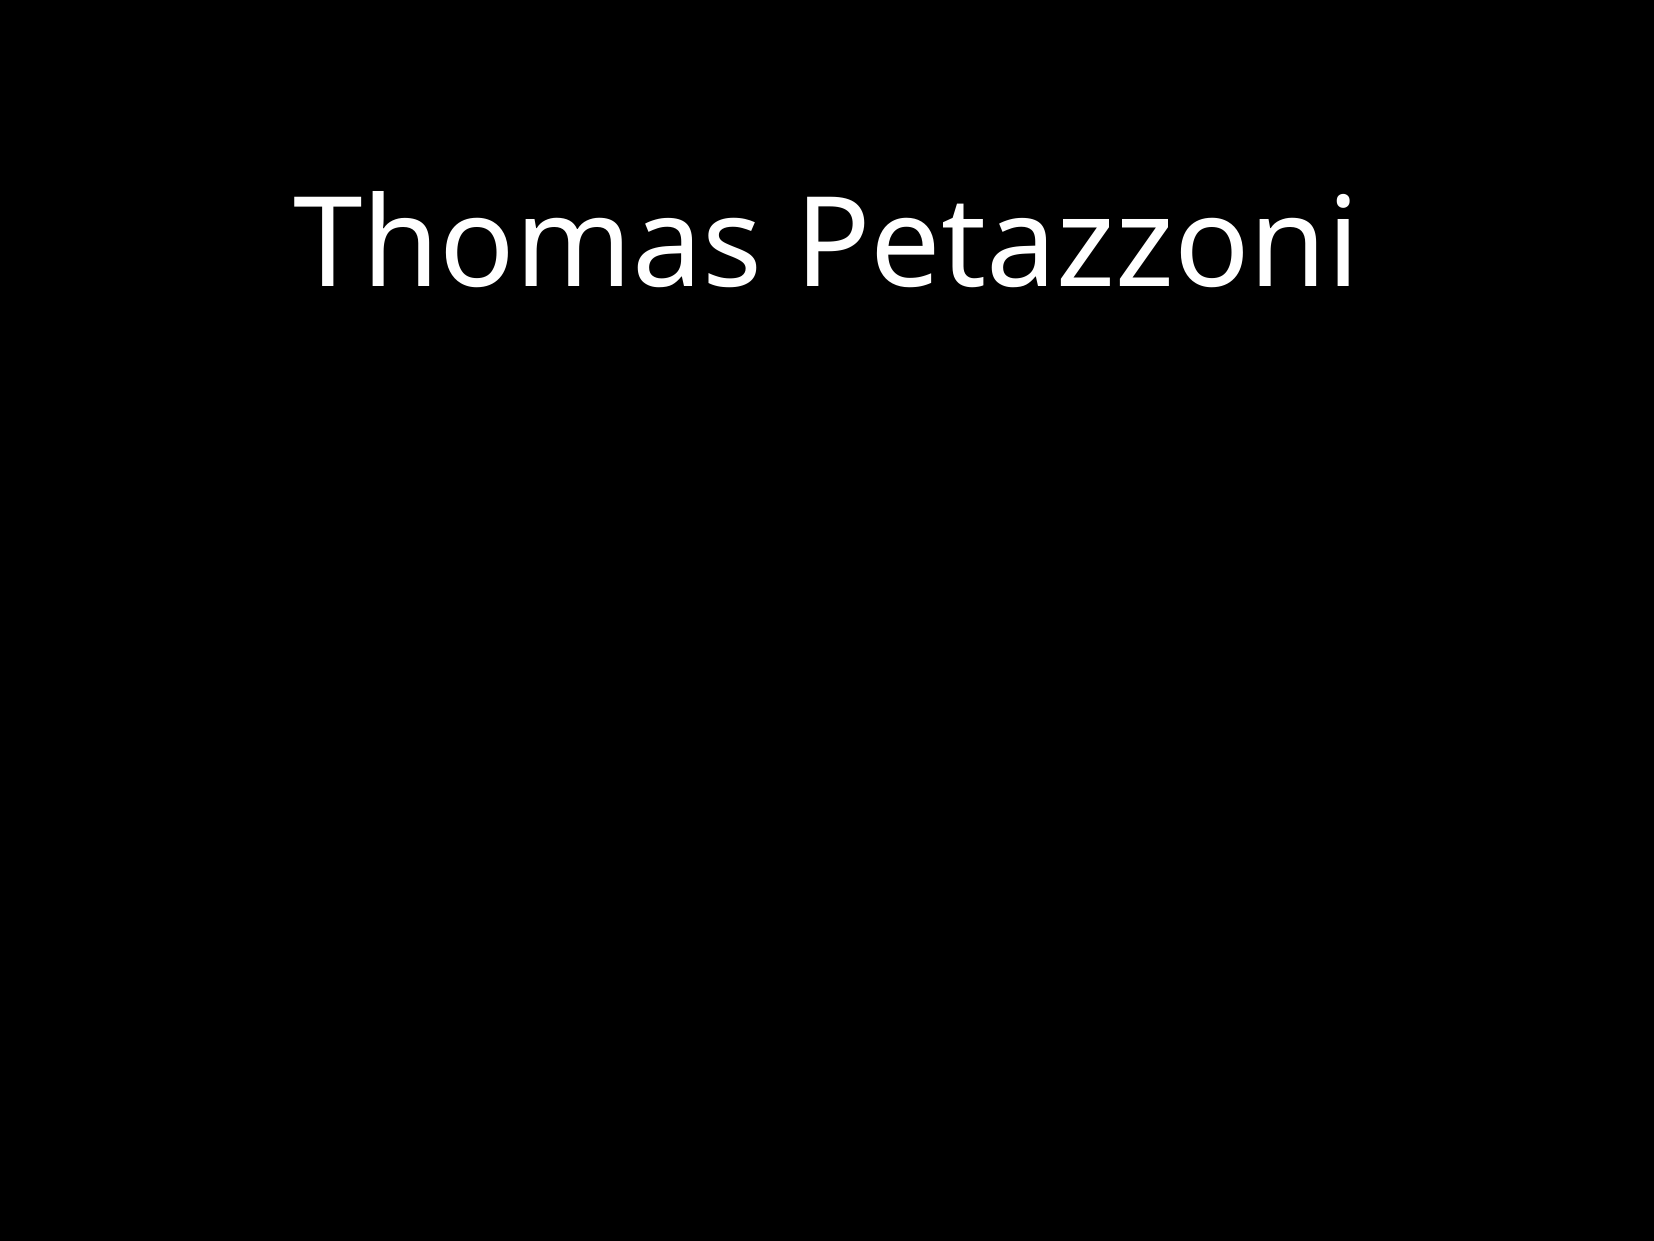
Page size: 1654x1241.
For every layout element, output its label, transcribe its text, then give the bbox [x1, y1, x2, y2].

subtitle Thomas Petazzoni [82, 49, 1571, 1109]
